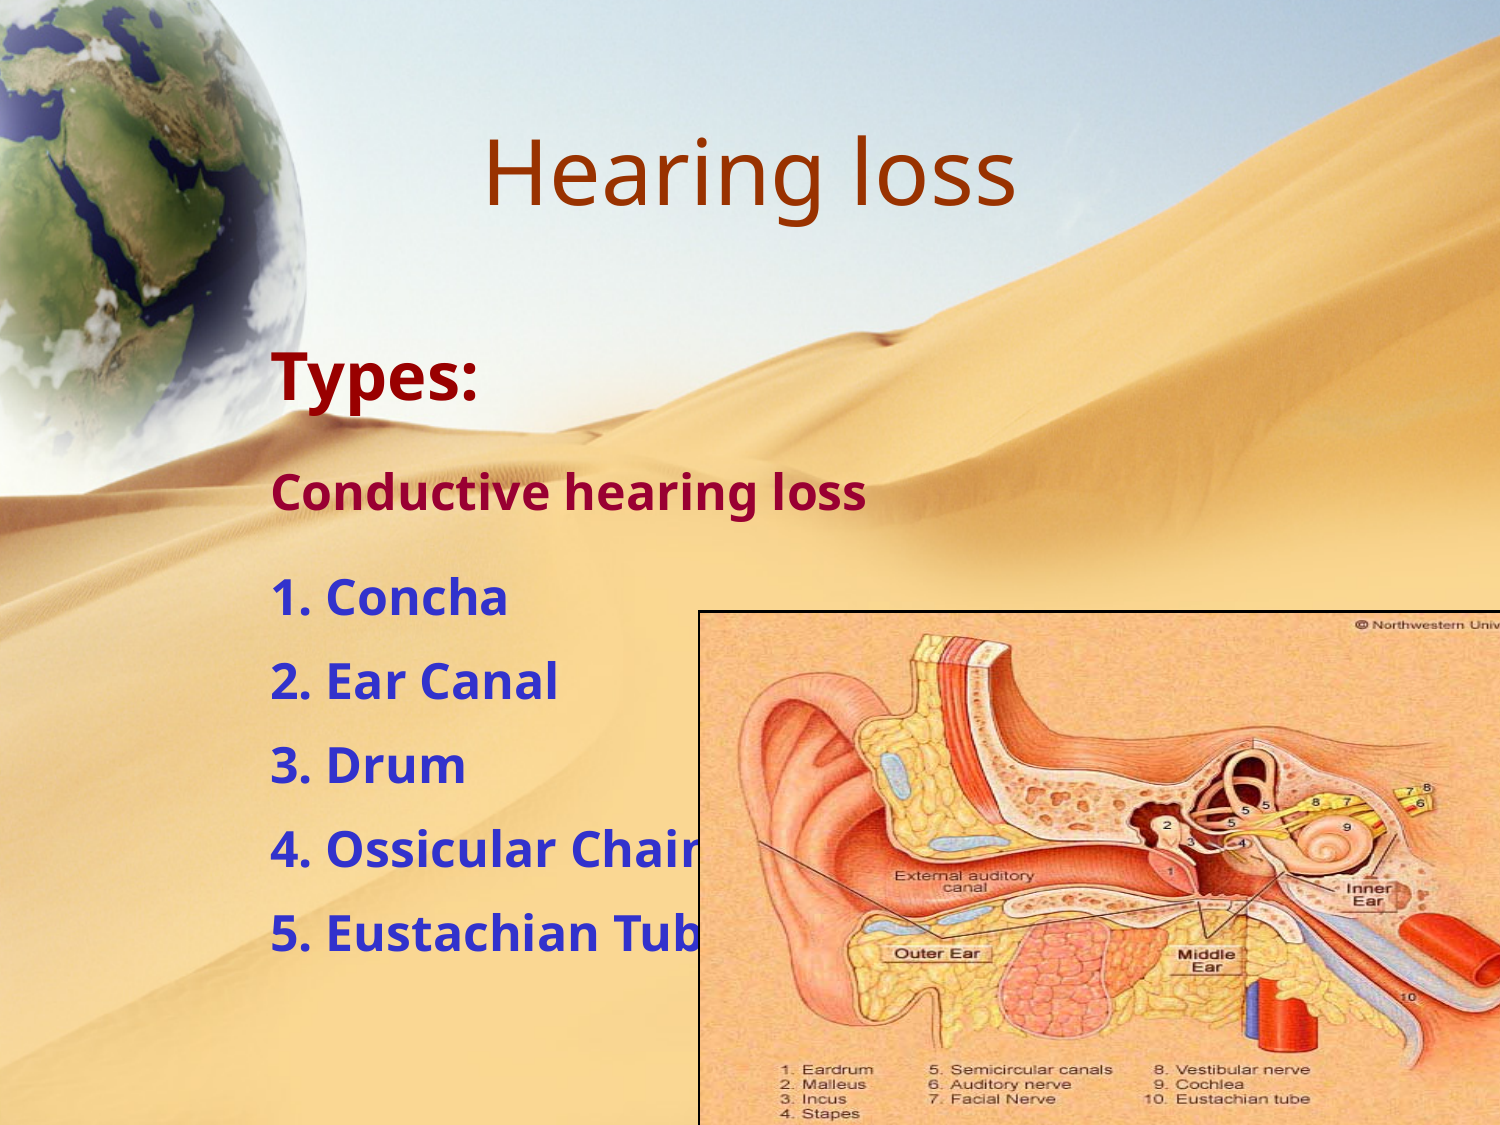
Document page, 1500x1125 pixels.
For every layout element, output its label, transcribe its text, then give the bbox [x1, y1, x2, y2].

picture [0, 0, 1500, 1125]
text_box Hearing loss [112, 99, 1388, 288]
picture [699, 612, 1500, 1125]
text_box Types: Conductive hearing loss 1. Concha 2. Ear Canal 3. Drum 4. Ossicular Chain 5. Eustachian Tube [155, 312, 1356, 1038]
